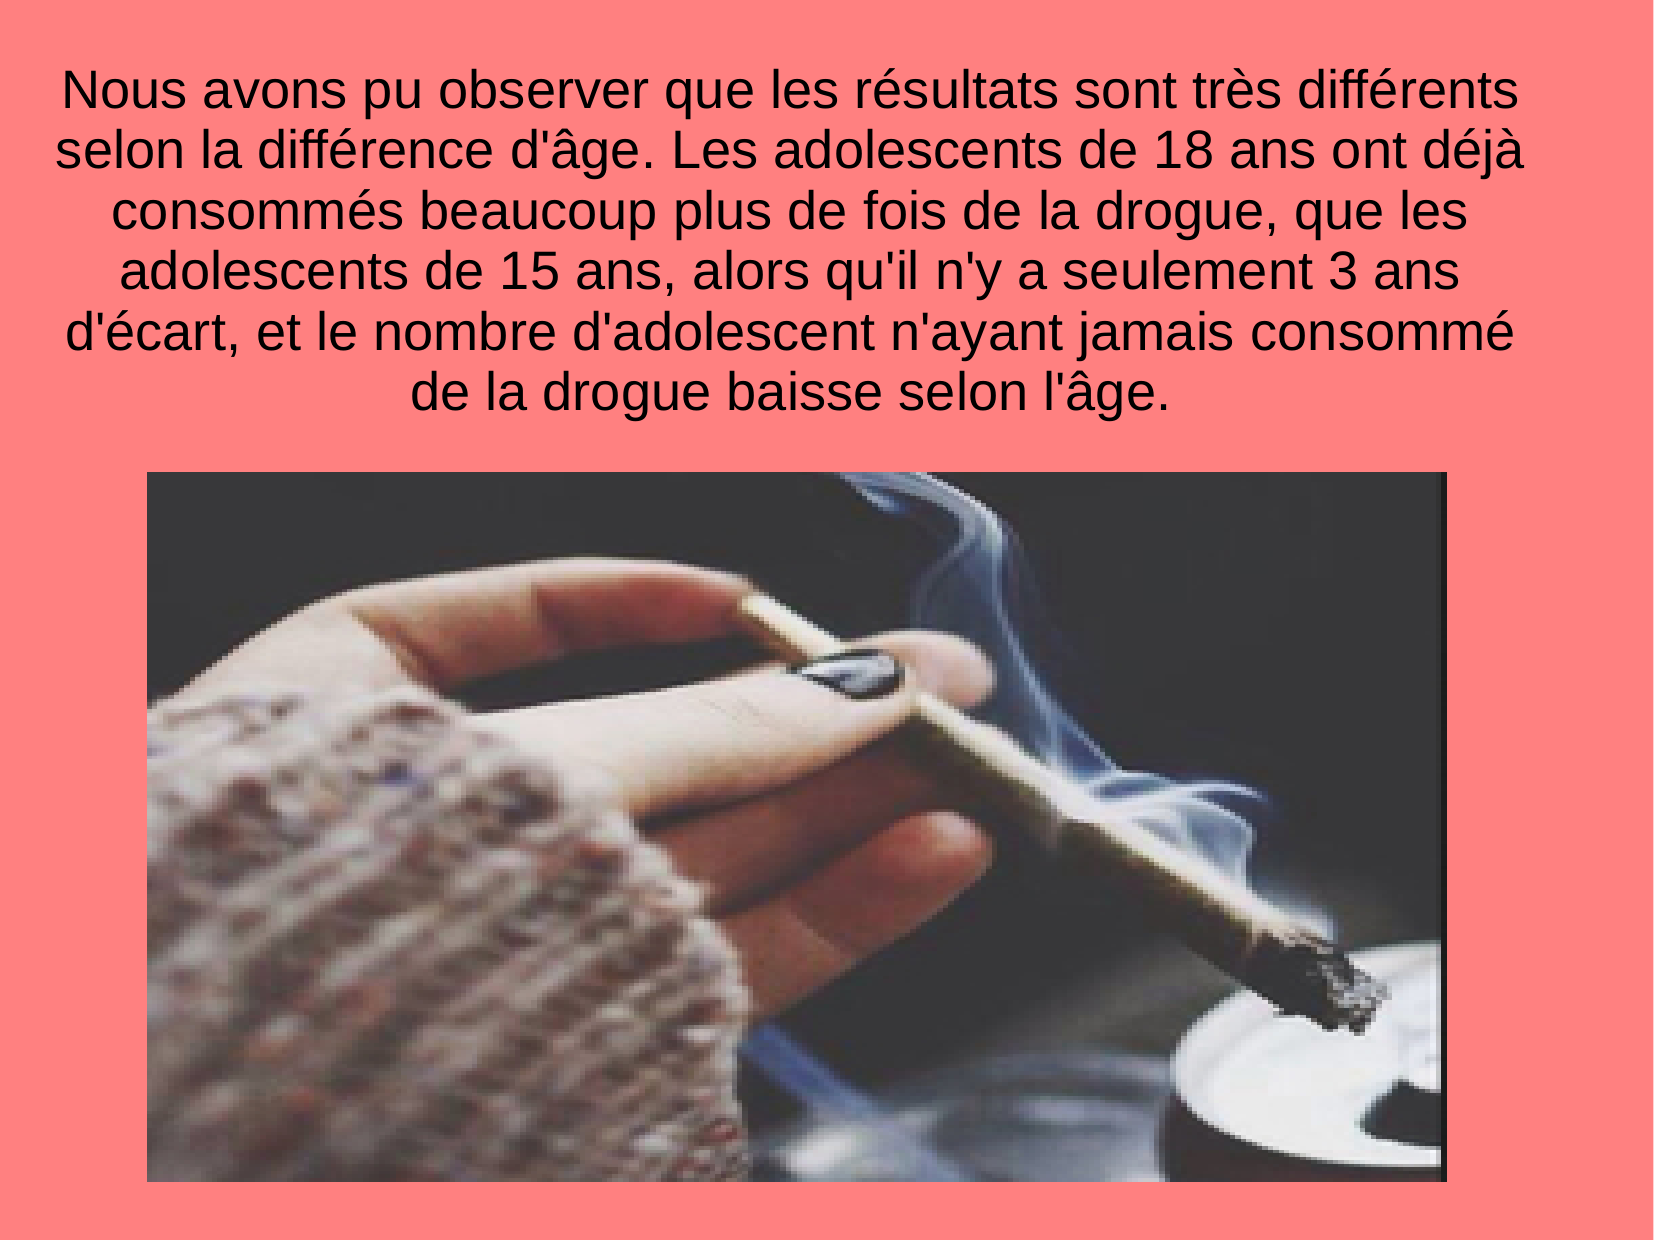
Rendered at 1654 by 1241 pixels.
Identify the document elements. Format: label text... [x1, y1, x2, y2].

picture [147, 472, 1447, 1182]
title Nous avons pu observer que les résultats sont très différents selon la différence d'âge. Les adolescents de 18 ans ont déjà consommés beaucoup plus de fois de la drogue, que les adolescents de 15 ans, alors qu'il n'y a seulement 3 ans d'écart, et le nombre d'adolescent n'ayant jamais consommé de la drogue baisse selon l'âge. [47, 59, 1536, 423]
